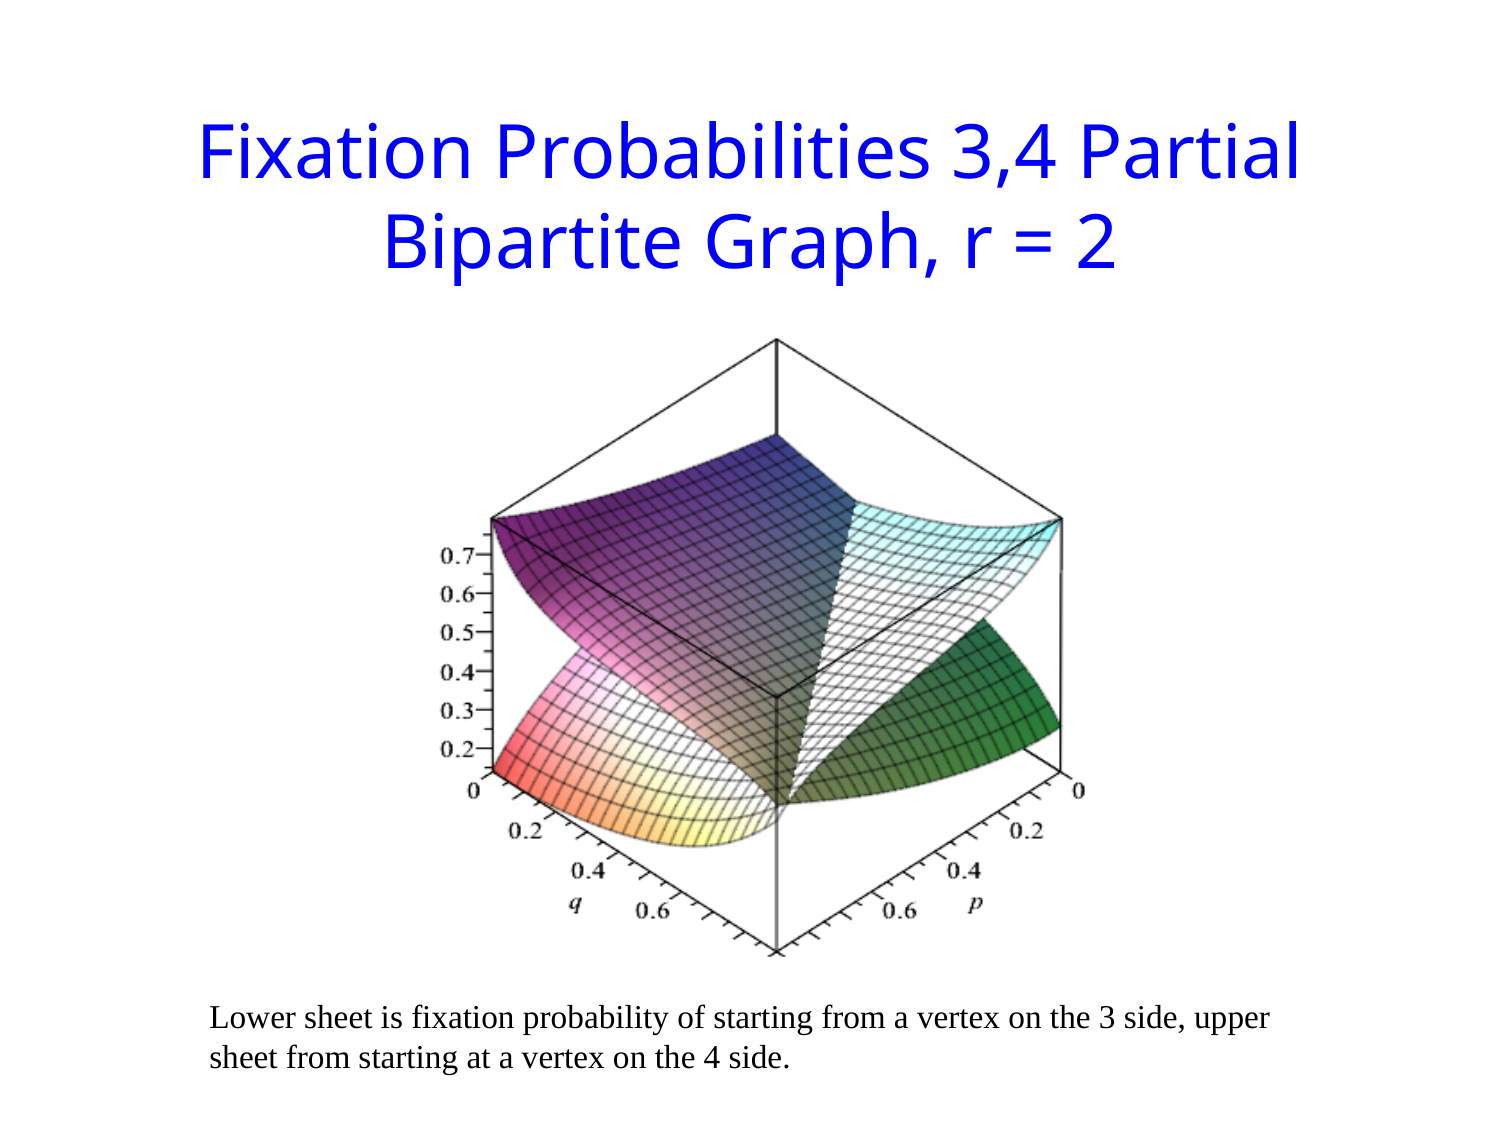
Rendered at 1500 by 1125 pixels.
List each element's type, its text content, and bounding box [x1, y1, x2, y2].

text_box Lower sheet is fixation probability of starting from a vertex on the 3 side, upper sheet from starting at a vertex on the 4 side. [194, 987, 1329, 1084]
title Fixation Probabilities 3,4 Partial Bipartite Graph, r = 2 [112, 96, 1388, 292]
picture [419, 326, 1135, 965]
